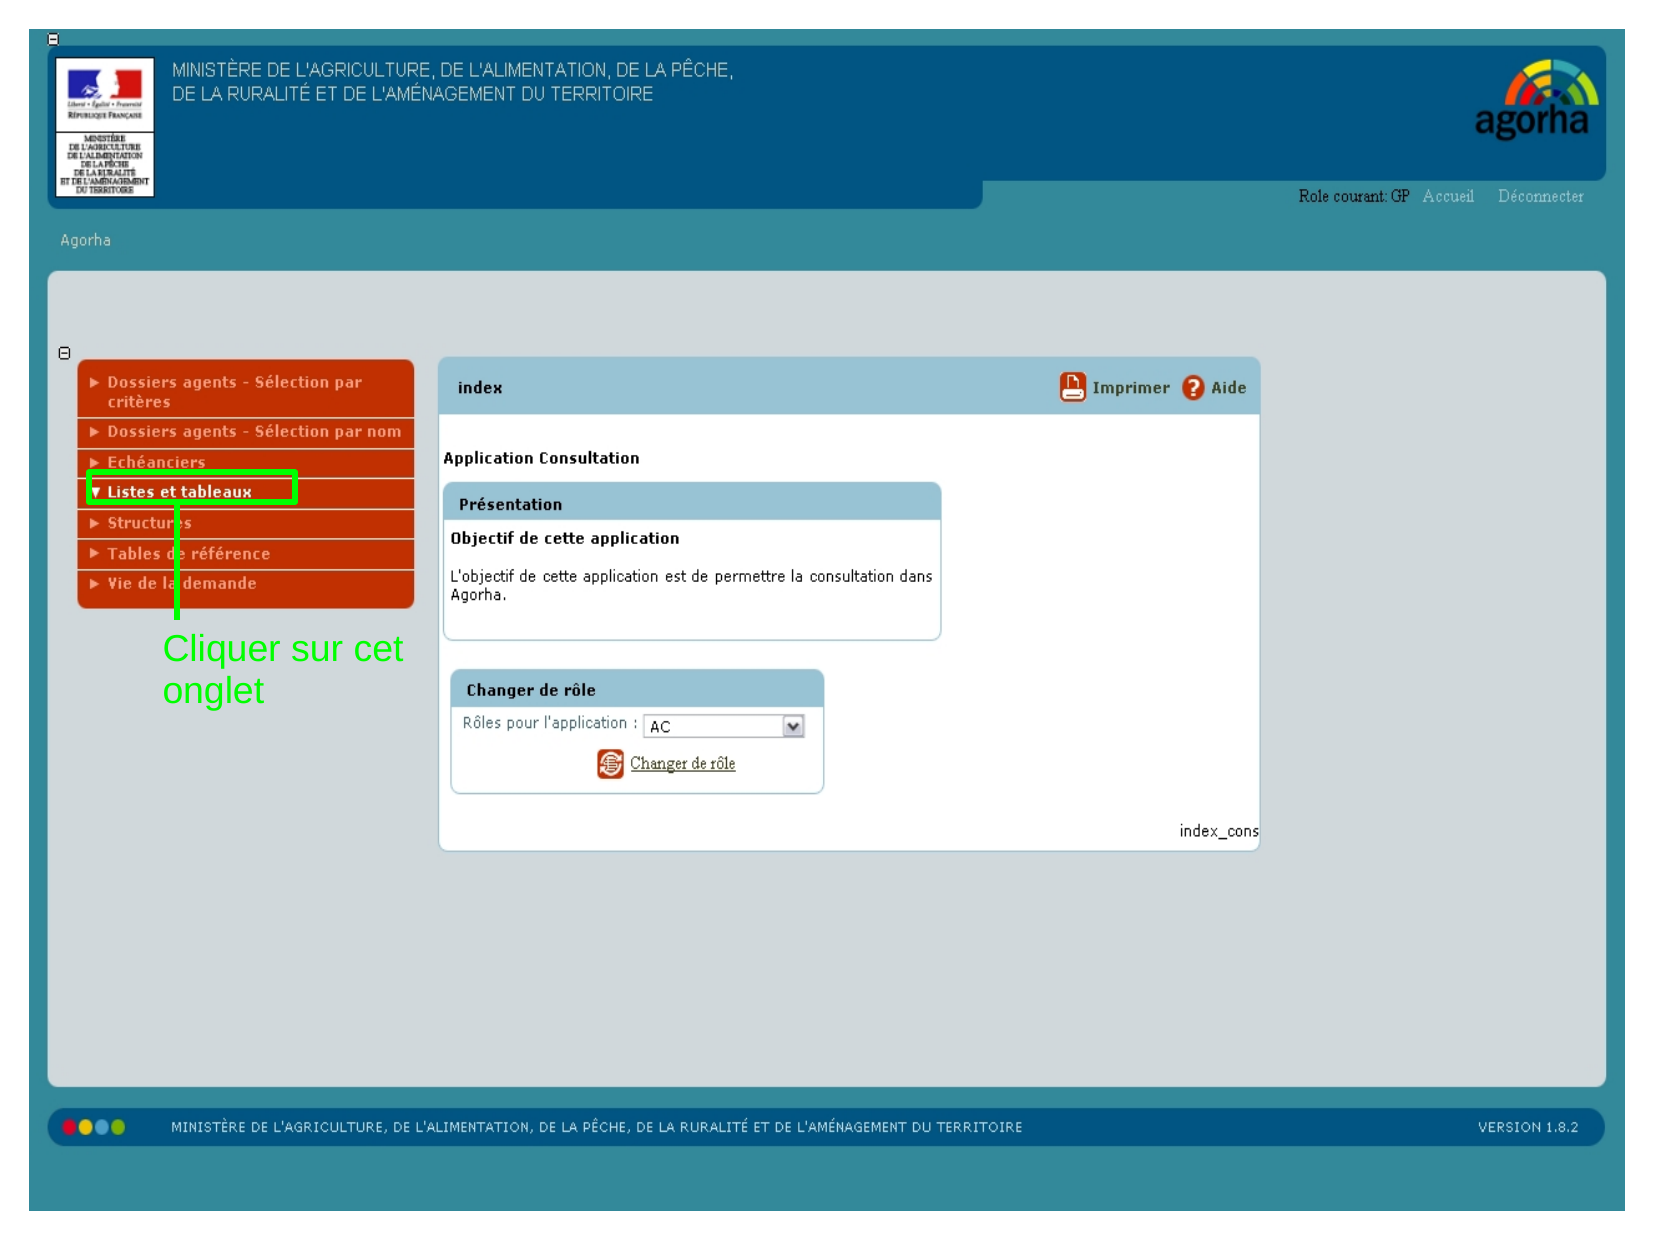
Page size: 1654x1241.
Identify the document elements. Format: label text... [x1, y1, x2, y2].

text_box Cliquer sur cet onglet [147, 620, 443, 719]
picture [29, 29, 1625, 1211]
